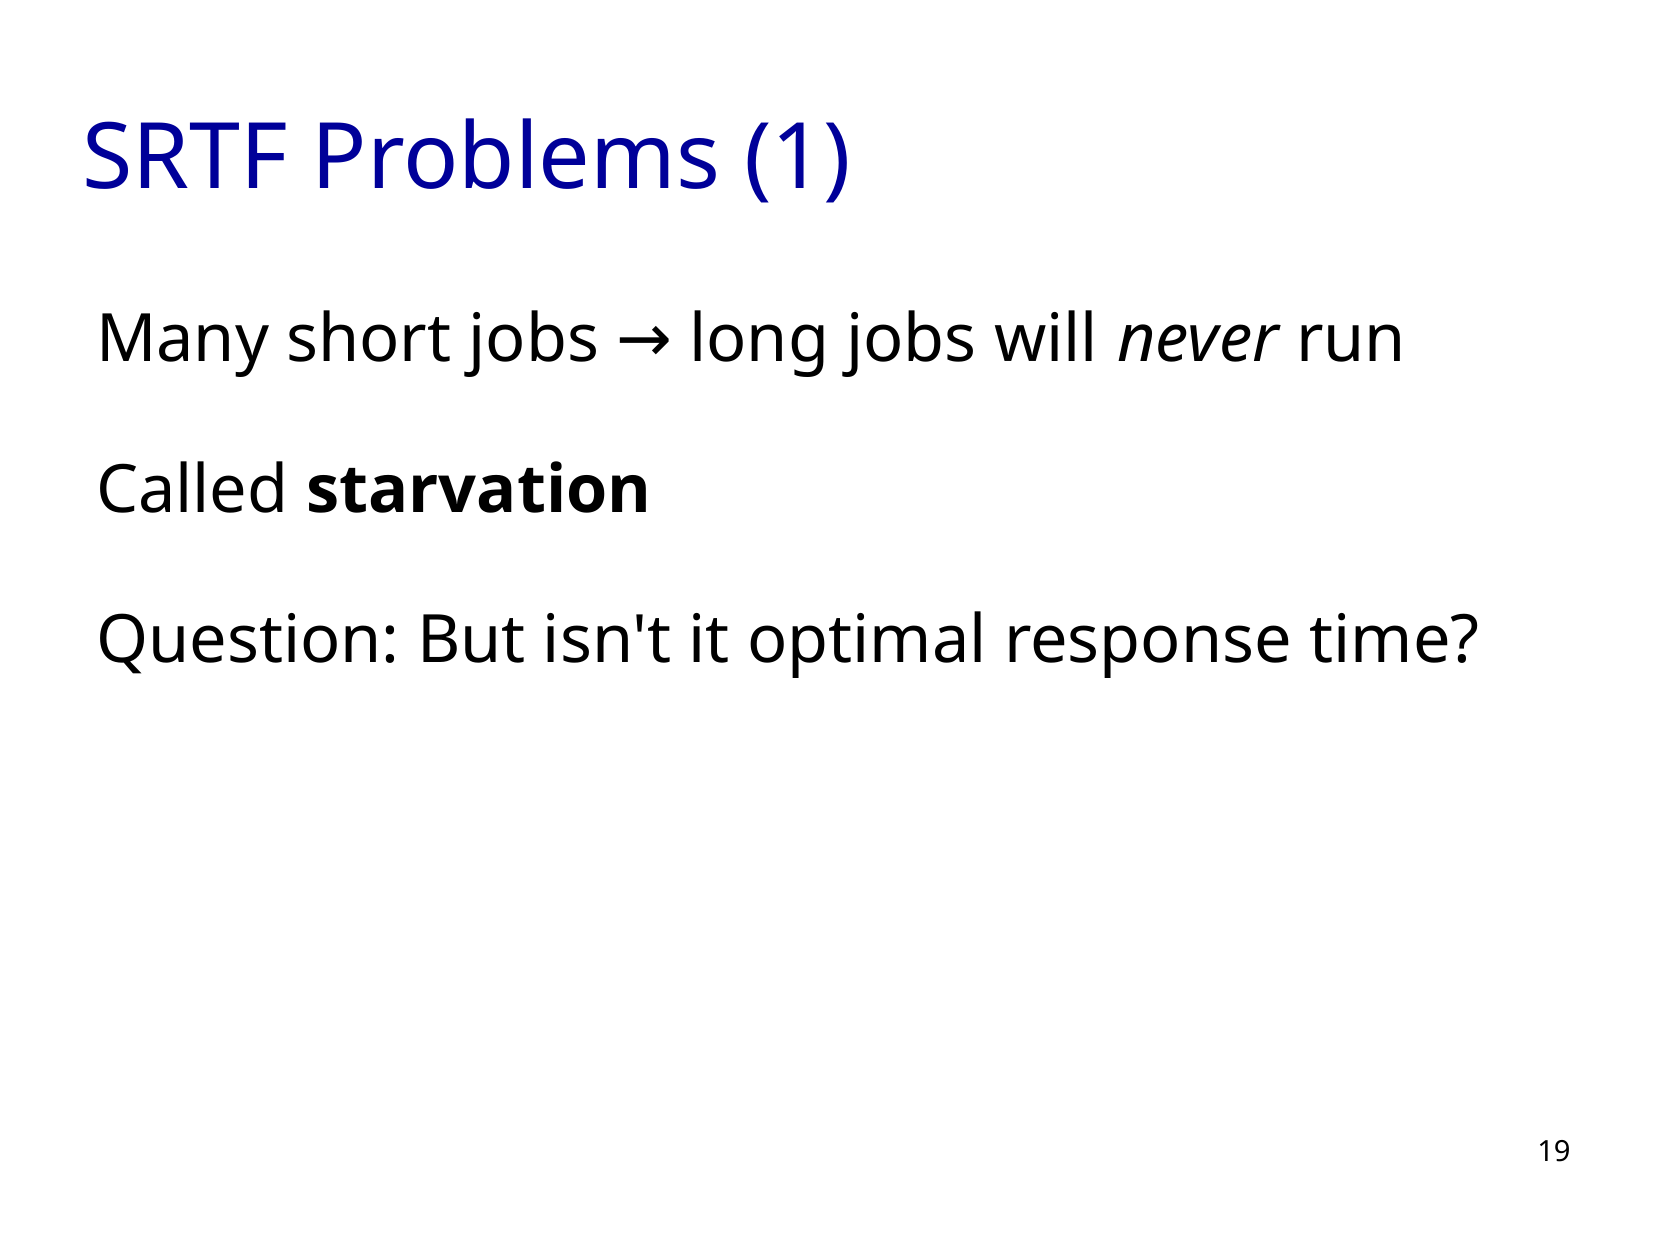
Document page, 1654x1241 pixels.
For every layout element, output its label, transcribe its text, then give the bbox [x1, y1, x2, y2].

title SRTF Problems (1) [82, 49, 1571, 257]
list Many short jobs → long jobs will never run Called starvation Question: But isn't it optimal response time? [60, 290, 1571, 1096]
